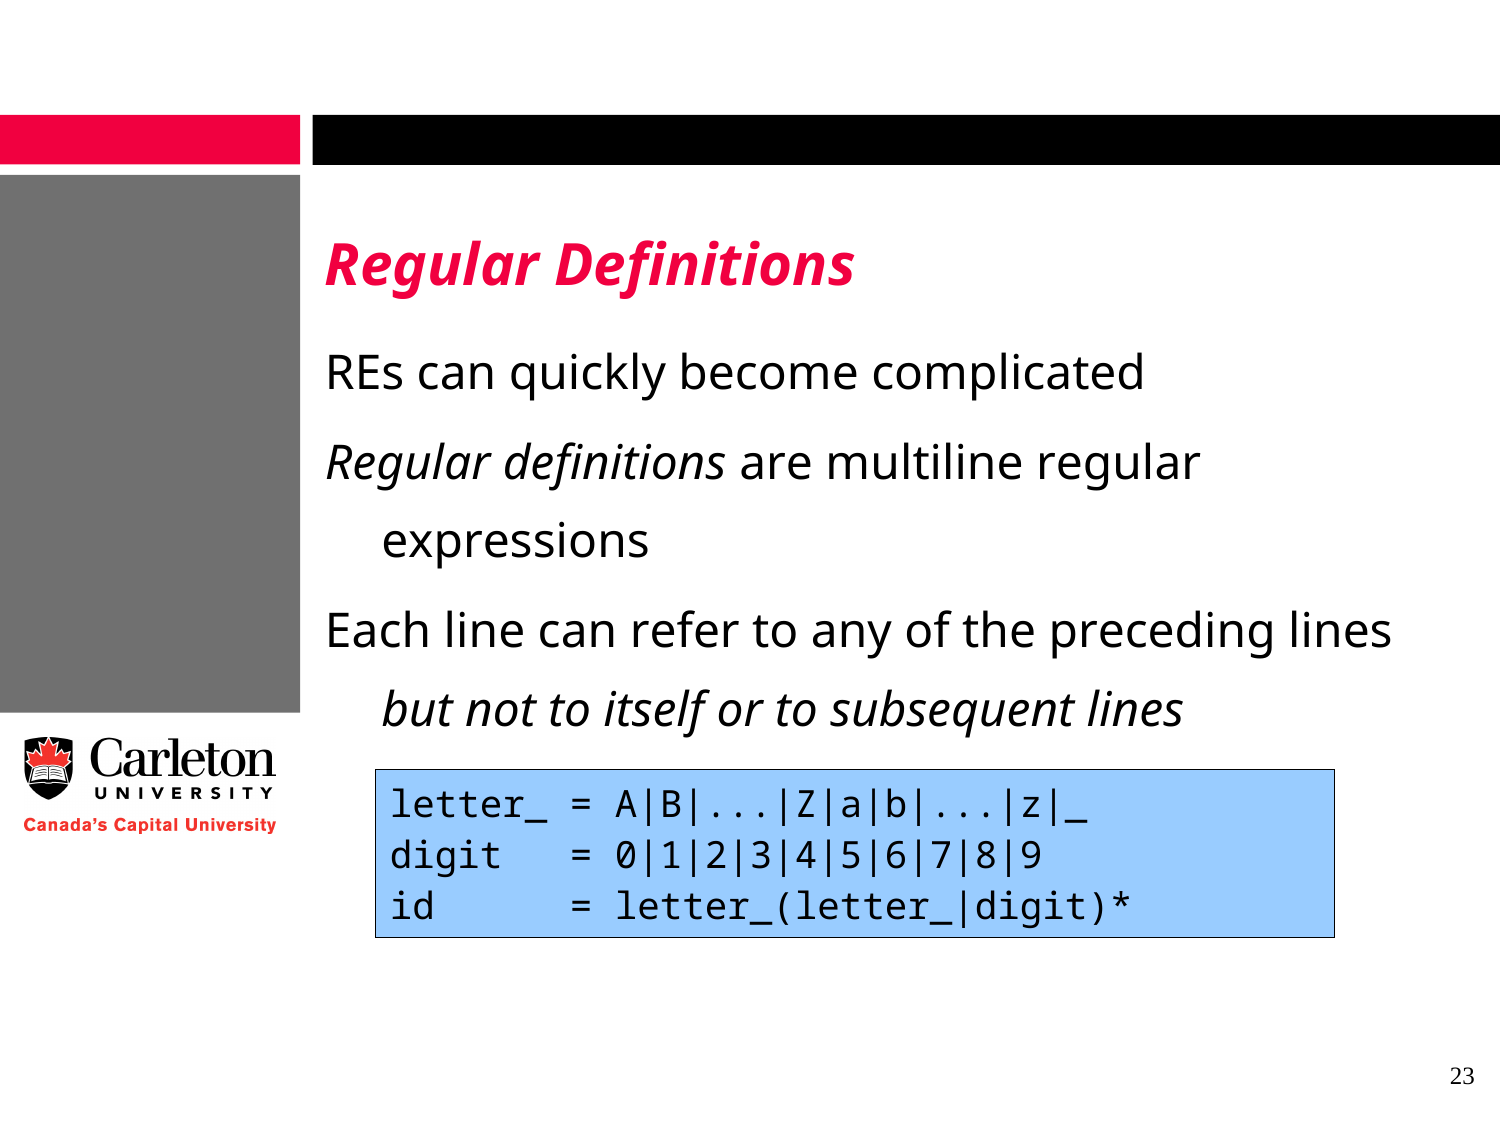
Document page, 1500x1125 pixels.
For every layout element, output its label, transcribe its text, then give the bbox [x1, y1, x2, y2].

title Regular Definitions [324, 194, 1450, 324]
list REs can quickly become complicated Regular definitions are multiline regular expressions Each line can refer to any of the preceding lines but not to itself or to subsequent lines [324, 324, 1450, 1036]
text_box letter_ = A|B|...|Z|a|b|...|z|_ digit = 0|1|2|3|4|5|6|7|8|9 id = letter_(letter_|digit)* [375, 792, 1335, 938]
picture [24, 737, 276, 834]
